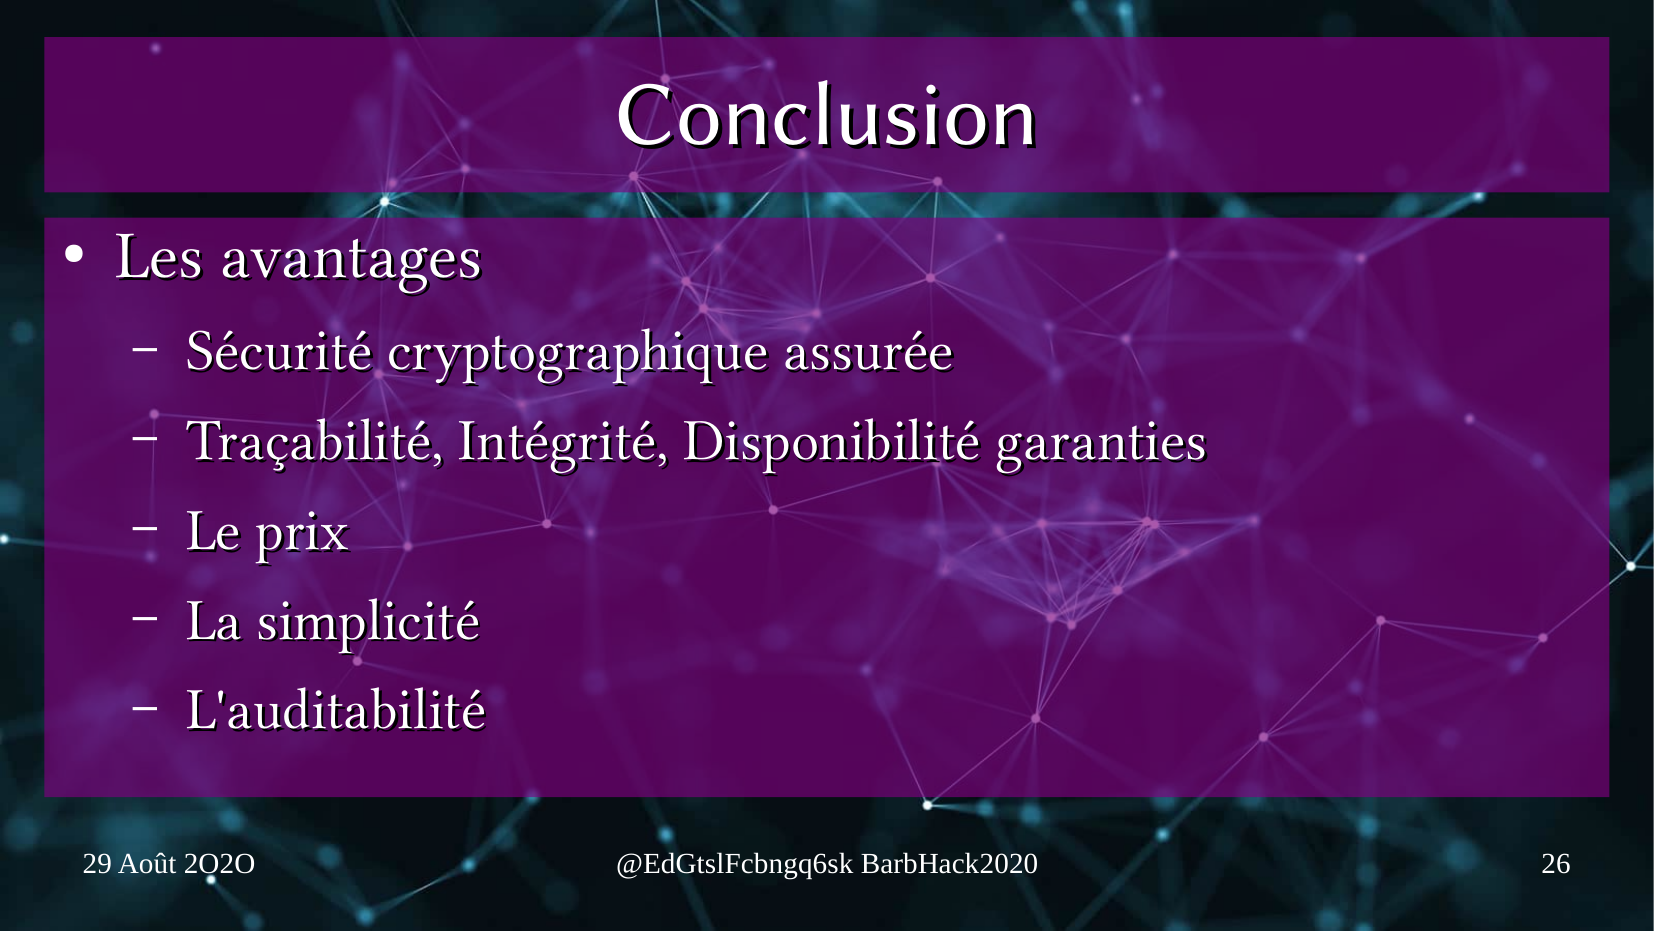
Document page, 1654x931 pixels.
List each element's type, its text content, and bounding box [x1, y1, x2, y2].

list Les avantages Sécurité cryptographique assurée Traçabilité, Intégrité, Disponibilité garanties Le prix La simplicité L'auditabilité [44, 217, 1610, 798]
title Conclusion [44, 37, 1610, 193]
picture [0, 0, 1654, 931]
